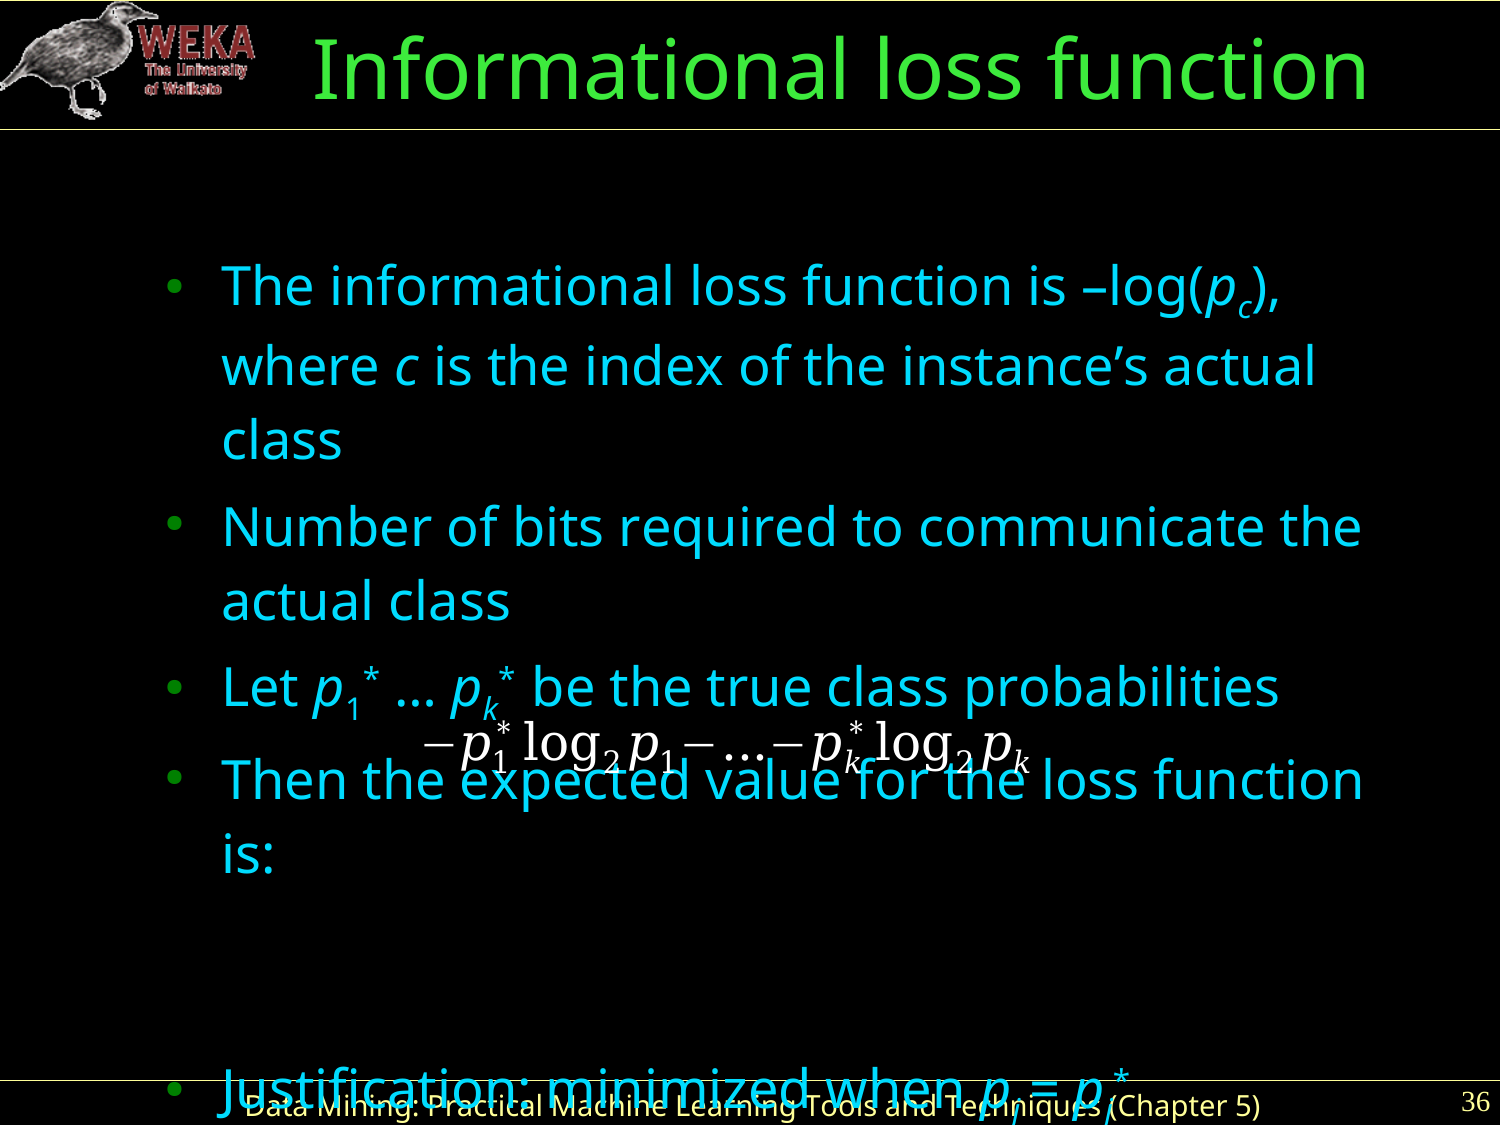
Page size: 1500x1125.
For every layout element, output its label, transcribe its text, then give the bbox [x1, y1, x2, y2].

title Informational loss function [297, 0, 1500, 148]
chart [413, 708, 1036, 781]
text_box The informational loss function is –log(pc), where c is the index of the instance’s actual class Number of bits required to communicate the actual class Let p1* … pk* be the true class probabilities Then the expected value for the loss function is: Justification: minimized when pj = pj* Difficulty: zero-frequency problem [149, 239, 1388, 952]
picture [0, 1, 266, 129]
